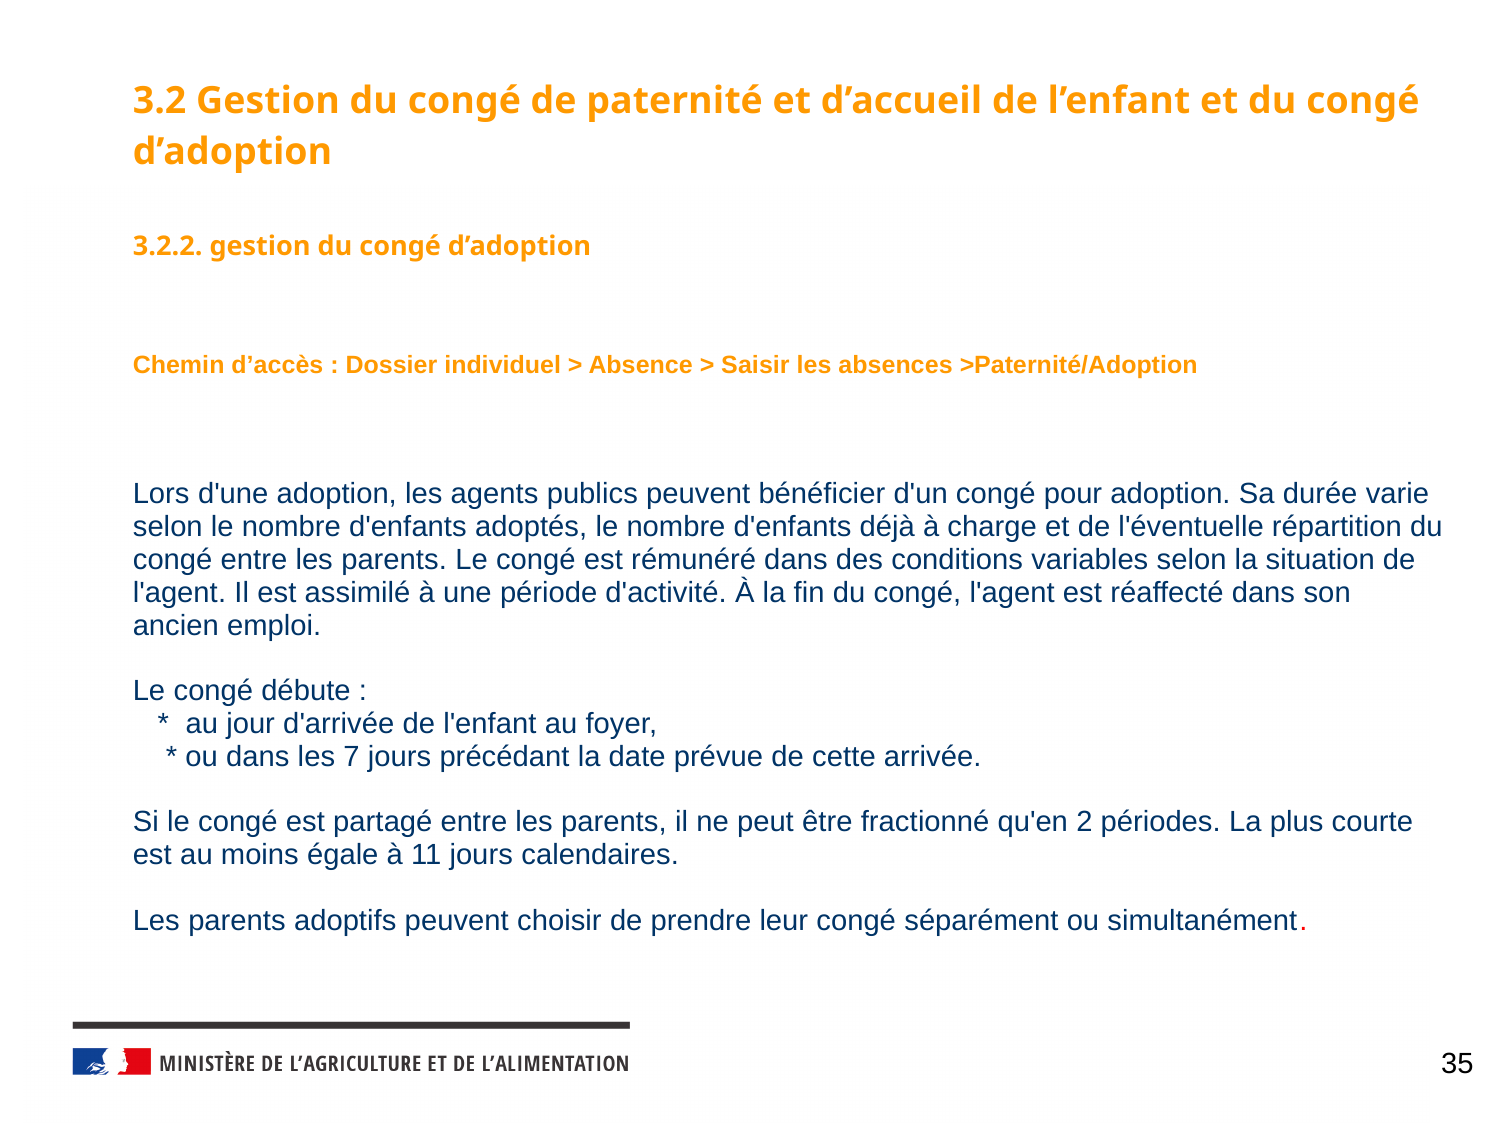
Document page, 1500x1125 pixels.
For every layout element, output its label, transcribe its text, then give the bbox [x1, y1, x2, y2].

picture [23, 185, 118, 1123]
text_box 3.2 Gestion du congé de paternité et d’accueil de l’enfant et du congé d’adoption 3.2.2. gestion du congé d’adoption Chemin d’accès : Dossier individuel > Absence > Saisir les absences >Paternité/Adoption Lors d'une adoption, les agents publics peuvent bénéficier d'un congé pour adoption. Sa durée varie selon le nombre d'enfants adoptés, le nombre d'enfants déjà à charge et de l'éventuelle répartition du congé entre les parents. Le congé est rémunéré dans des conditions variables selon la situation de l'agent. Il est assimilé à une période d'activité. À la fin du congé, l'agent est réaffecté dans son ancien emploi. Le congé débute : * au jour d'arrivée de l'enfant au foyer, * ou dans les 7 jours précédant la date prévue de cette arrivée. Si le congé est partagé entre les parents, il ne peut être fractionné qu'en 2 périodes. La plus courte est au moins égale à 11 jours calendaires. Les parents adoptifs peuvent choisir de prendre leur congé séparément ou simultanément. [118, 66, 1462, 1125]
